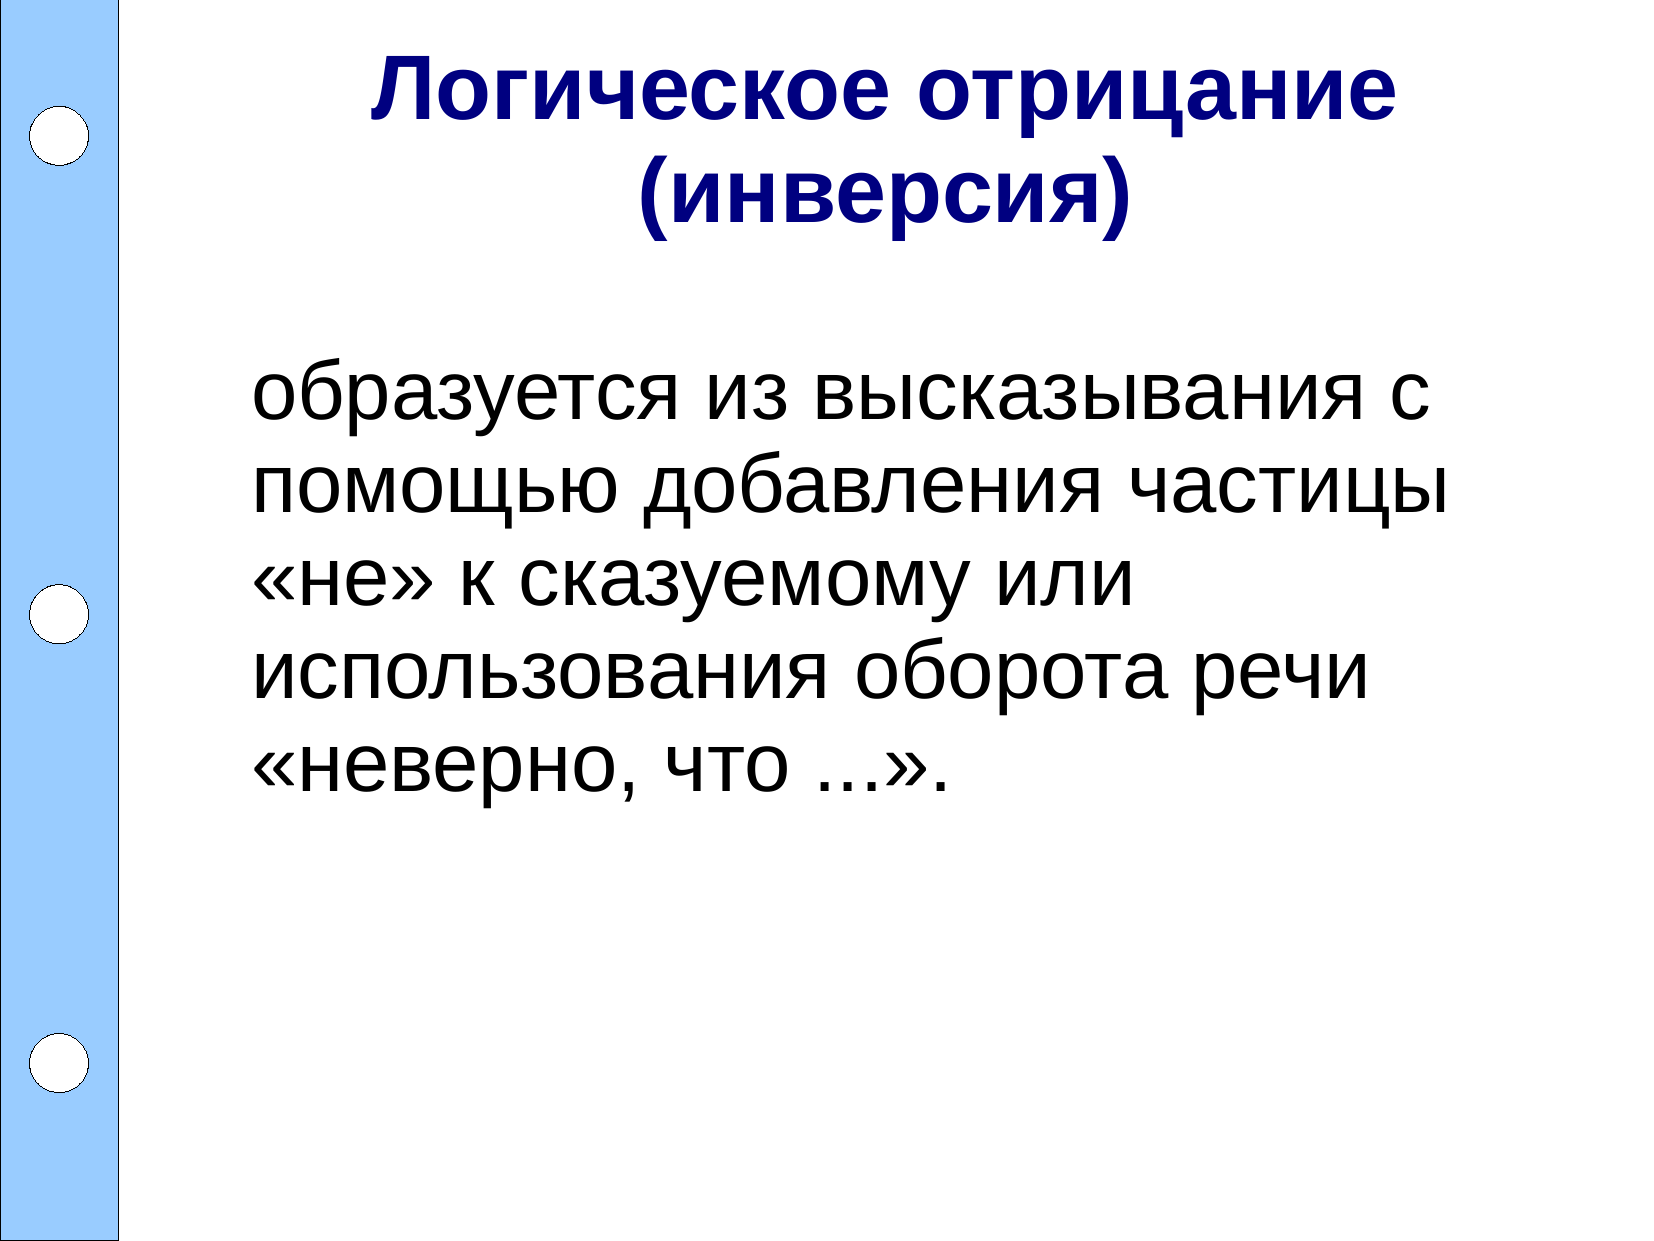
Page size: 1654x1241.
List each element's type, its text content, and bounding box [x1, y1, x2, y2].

text_box [0, 0, 119, 1241]
text_box Логическое отрицание (инверсия) образуется из высказывания с помощью добавления частицы «не» к сказуемому или использования оборота речи «неверно, что ...». [236, 29, 1536, 817]
